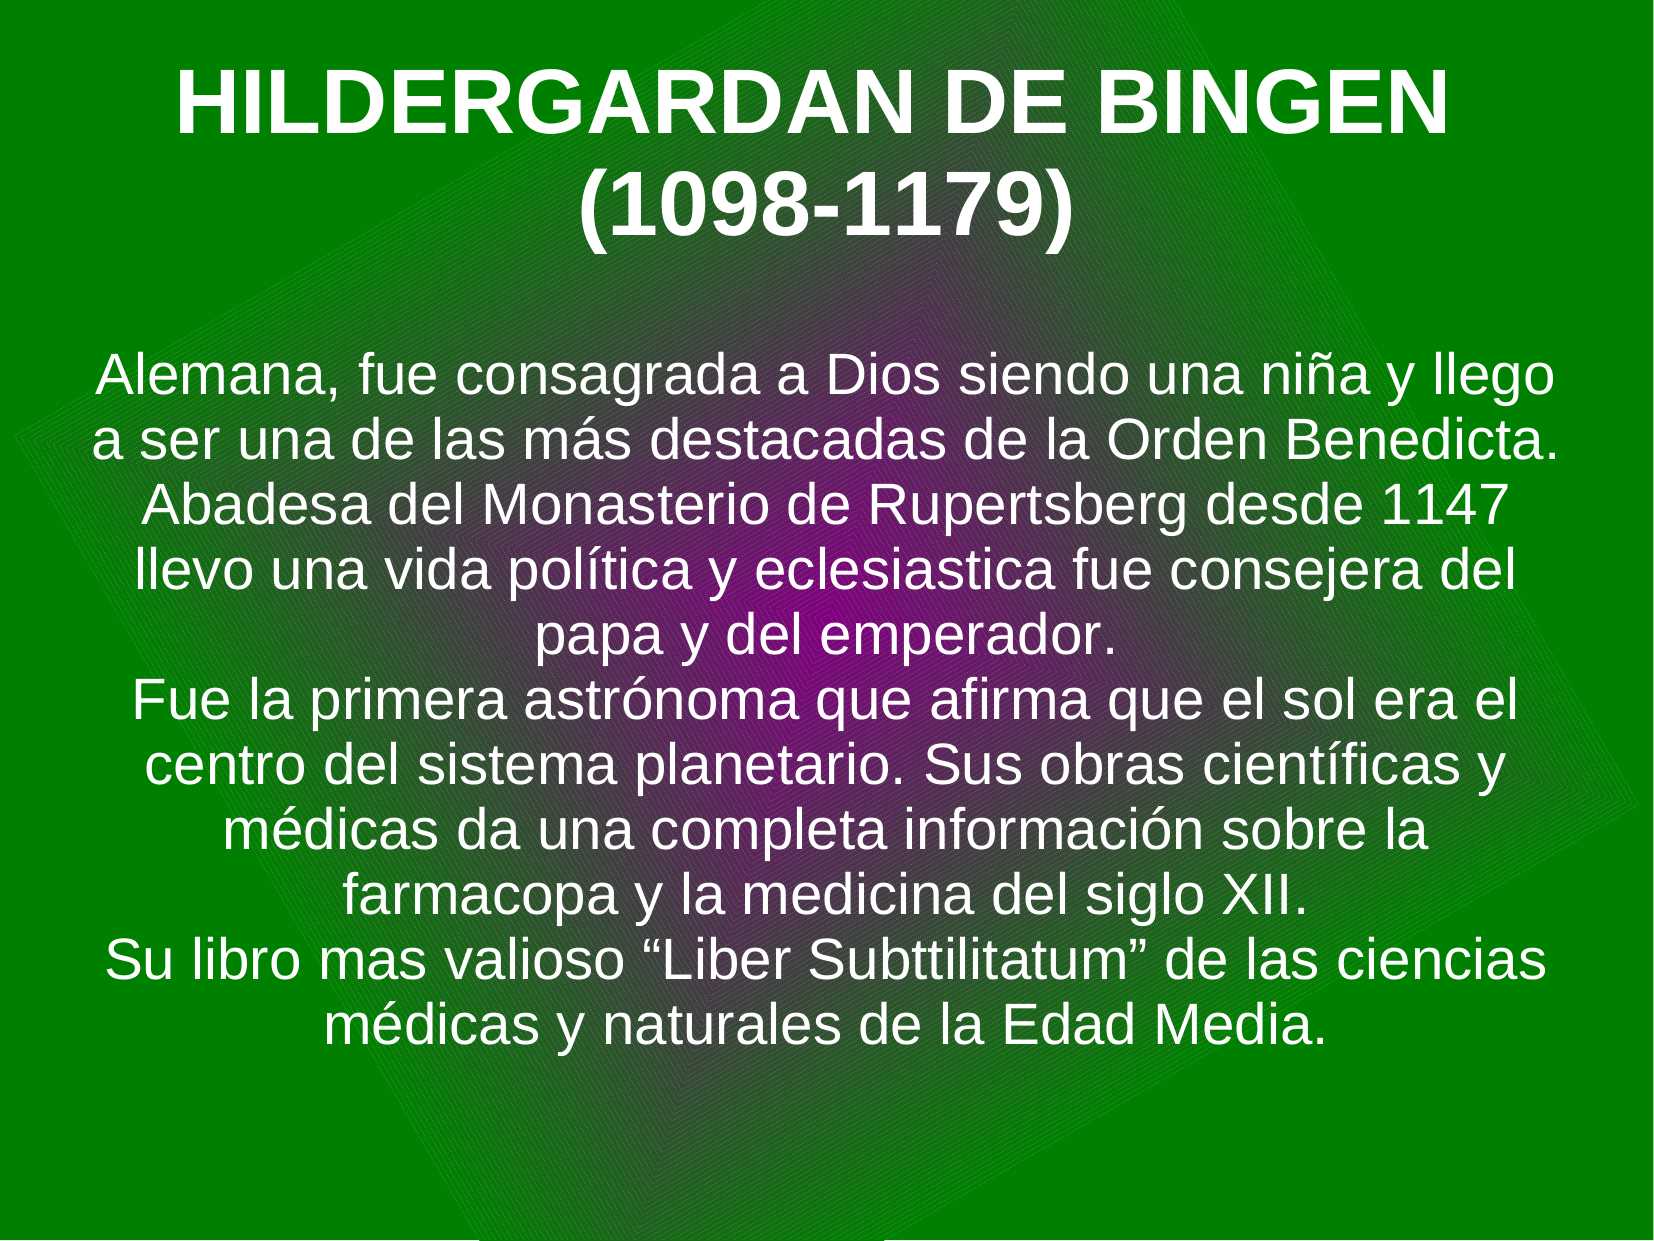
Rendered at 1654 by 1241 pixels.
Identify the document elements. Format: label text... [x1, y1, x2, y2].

subtitle Alemana, fue consagrada a Dios siendo una niña y llego a ser una de las más destacadas de la Orden Benedicta. Abadesa del Monasterio de Rupertsberg desde 1147 llevo una vida política y eclesiastica fue consejera del papa y del emperador. Fue la primera astrónoma que afirma que el sol era el centro del sistema planetario. Sus obras científicas y médicas da una completa información sobre la farmacopa y la medicina del siglo XII. Su libro mas valioso “Liber Subttilitatum” de las ciencias médicas y naturales de la Edad Media. [82, 290, 1571, 1109]
title HILDERGARDAN DE BINGEN (1098-1179) [82, 49, 1571, 257]
